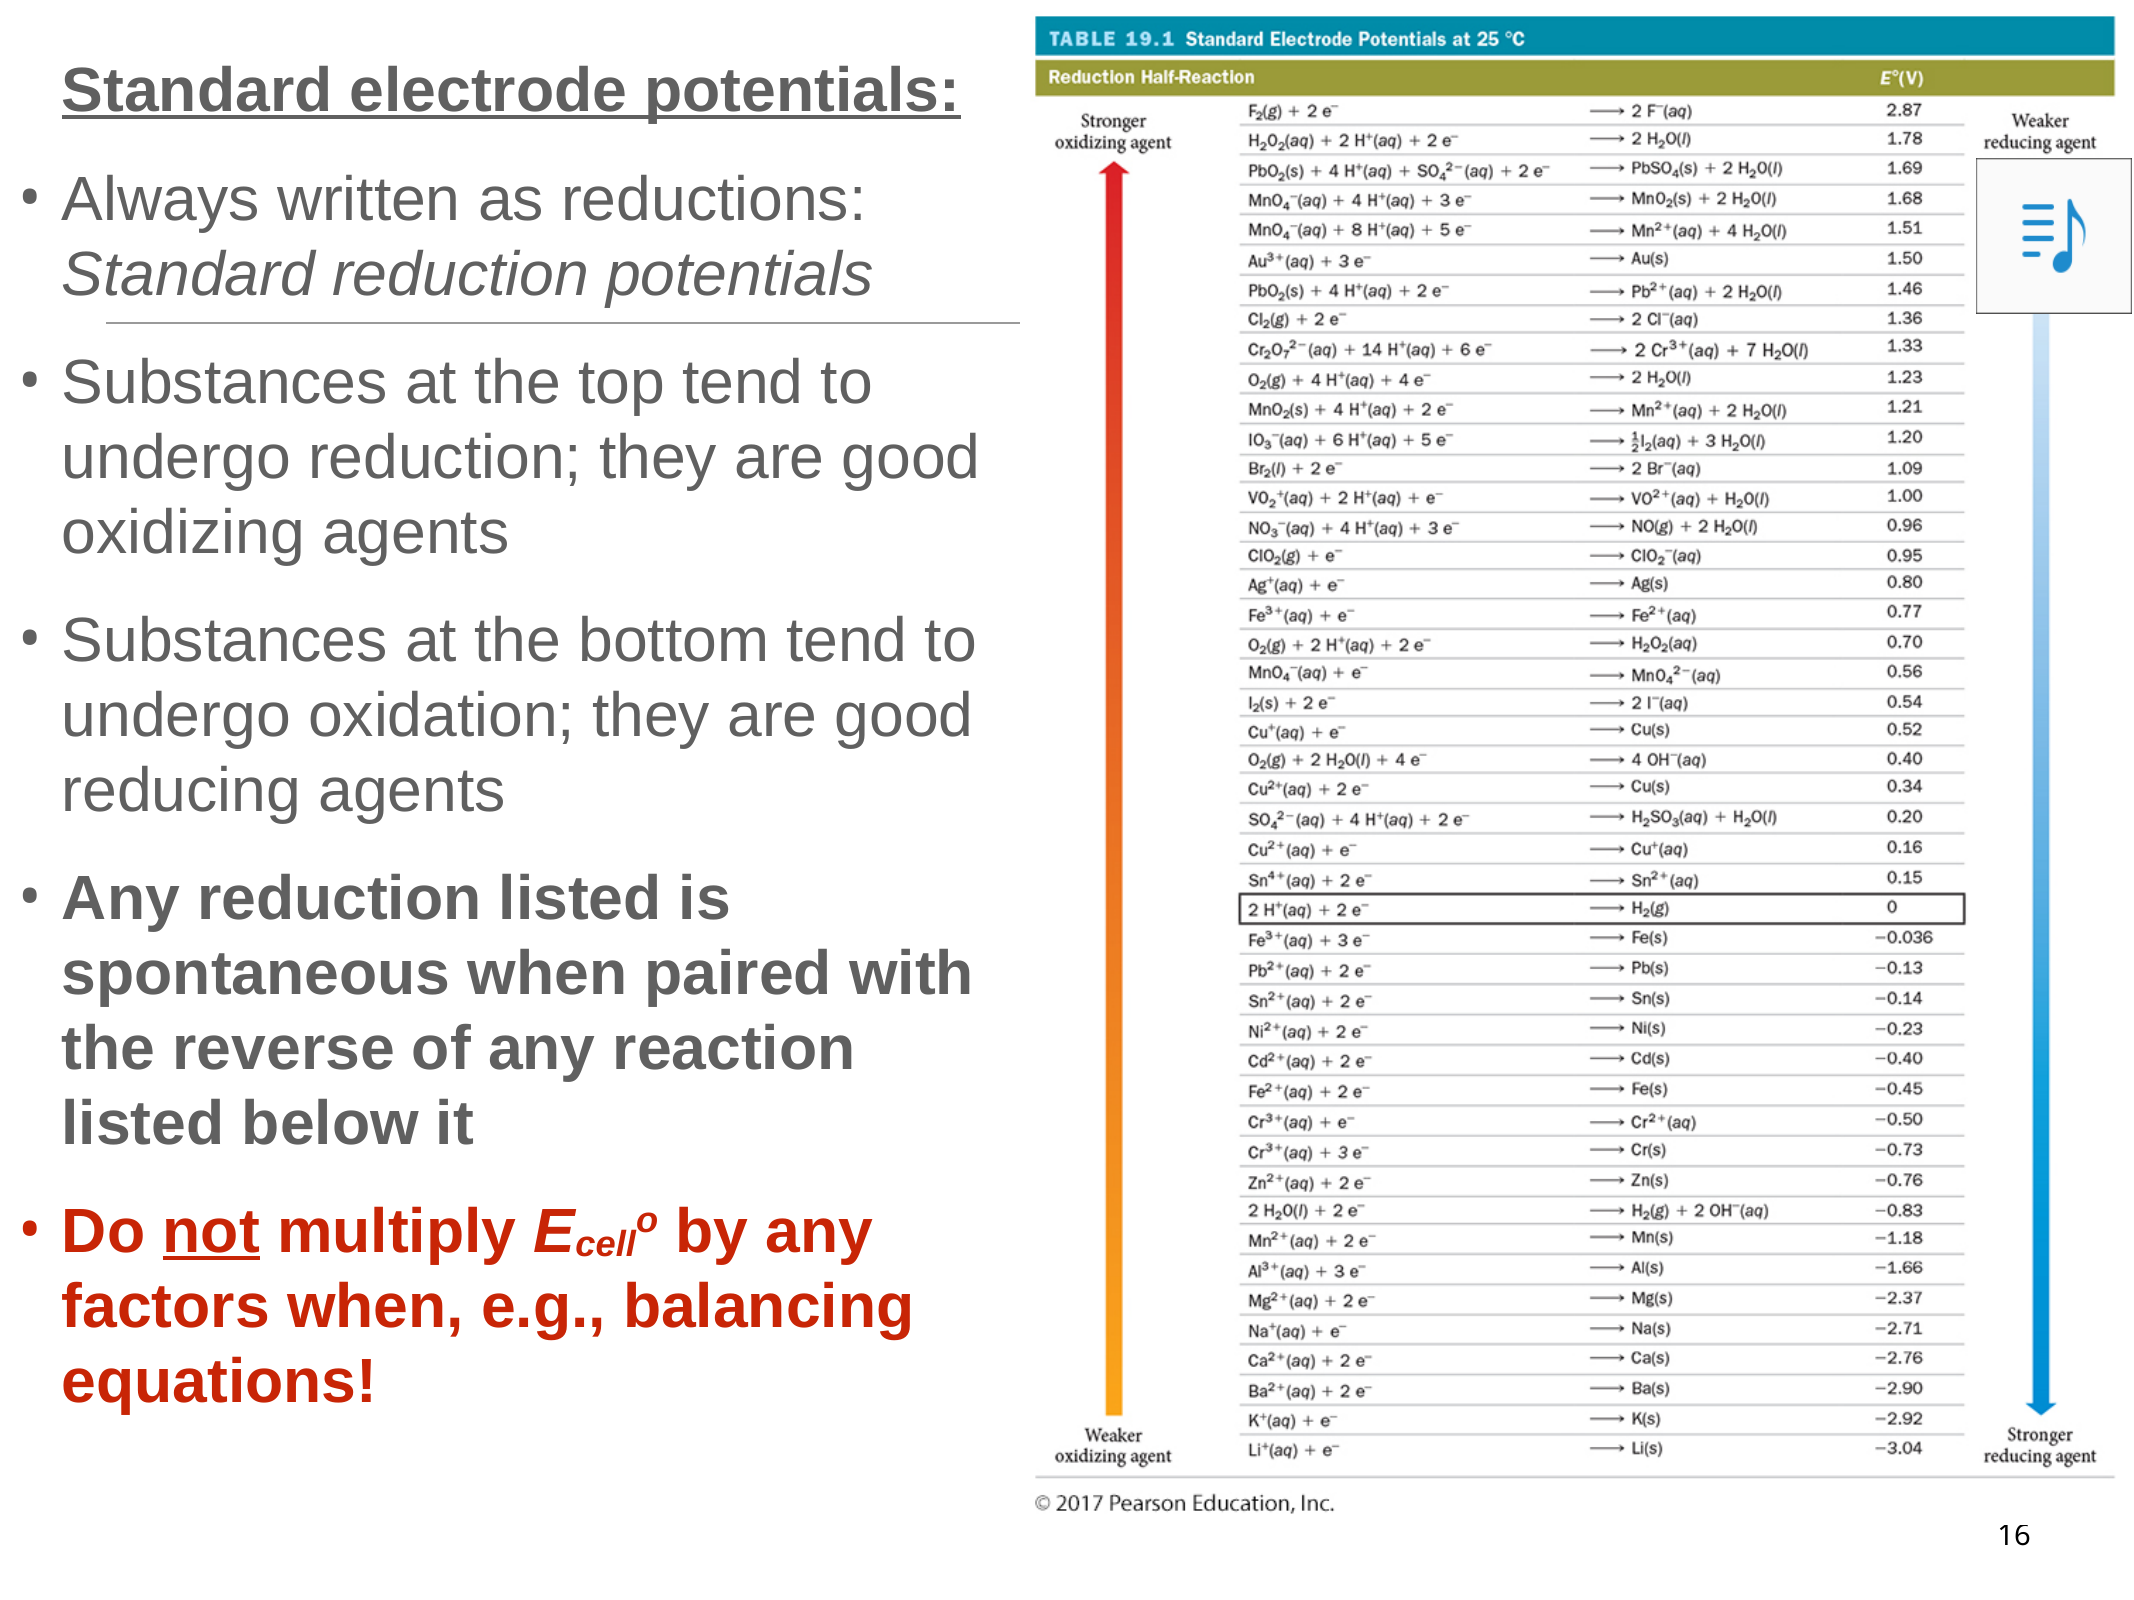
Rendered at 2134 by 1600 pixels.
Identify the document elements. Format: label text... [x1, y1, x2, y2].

text_box [1974, 156, 2134, 316]
list Standard electrode potentials: Always written as reductions: Standard reduction potentials Substances at the top tend to undergo reduction; they are good oxidizing agents Substances at the bottom tend to undergo oxidation; they are good reducing agents Any reduction listed is spontaneous when paired with the reverse of any reaction listed below it Do not multiply Ecello by any factors when, e.g., balancing equations! [9, 41, 1021, 1563]
picture [1020, 1, 2131, 1525]
